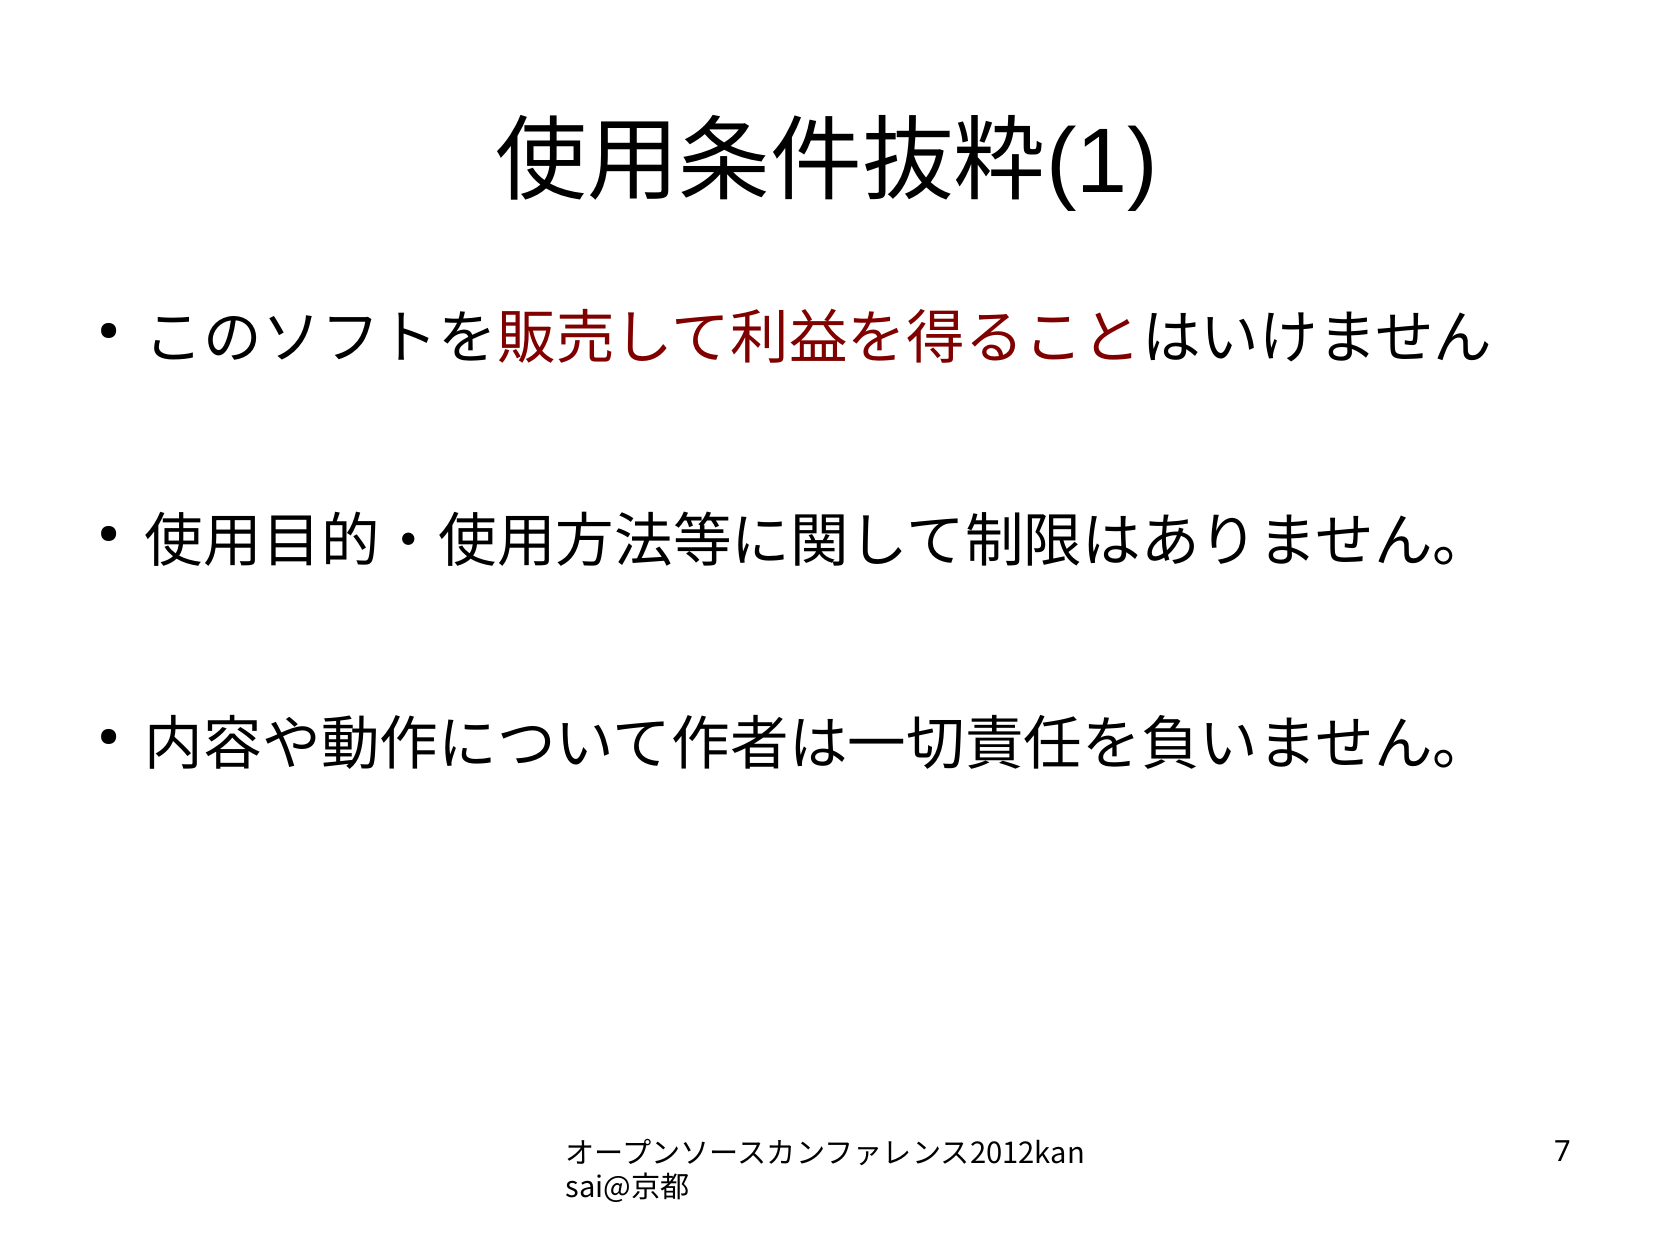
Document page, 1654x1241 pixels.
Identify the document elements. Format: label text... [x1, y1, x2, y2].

list このソフトを販売して利益を得ることはいけません 使用目的・使用方法等に関して制限はありません。 内容や動作について作者は一切責任を負いません。 [82, 290, 1538, 1010]
title 使用条件抜粋(1) [82, 49, 1571, 257]
